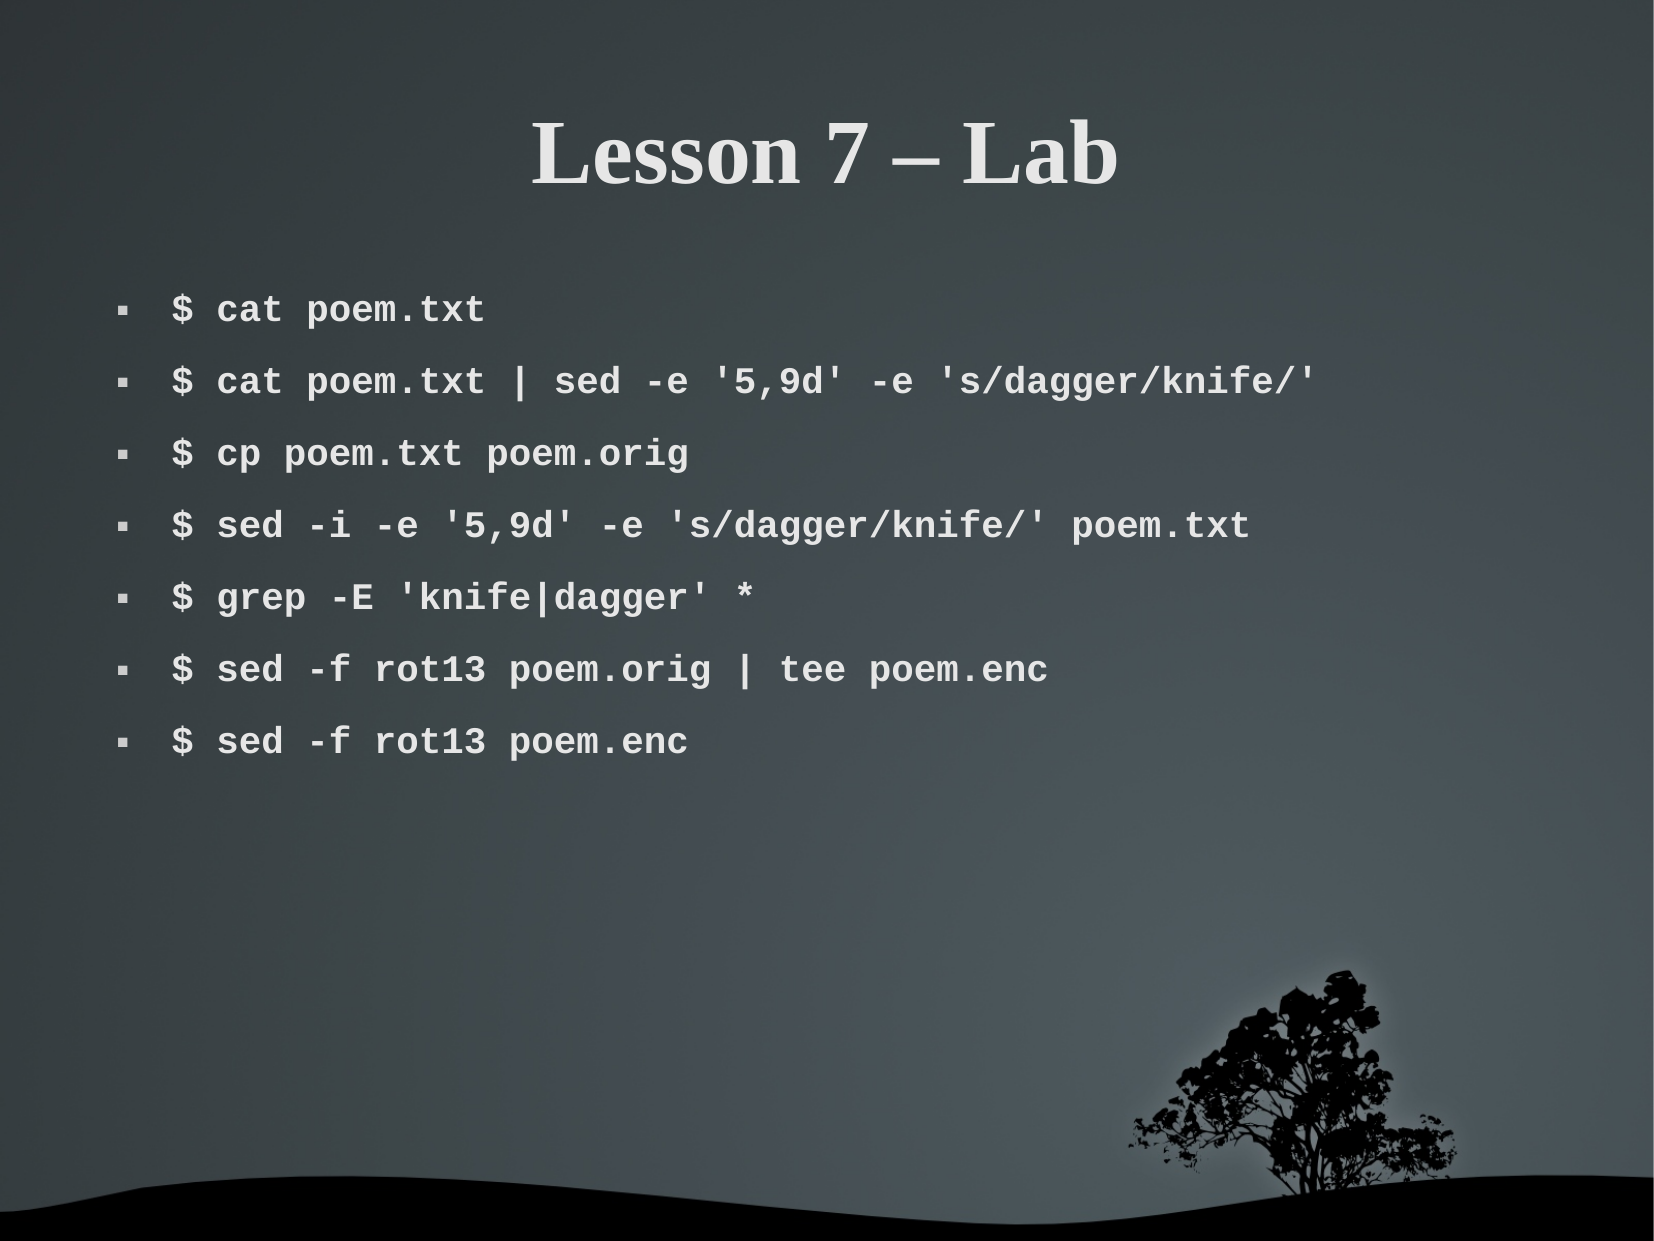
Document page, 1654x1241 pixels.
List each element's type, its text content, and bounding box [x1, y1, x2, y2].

title Lesson 7 – Lab [82, 49, 1571, 257]
picture [0, 0, 1654, 1241]
list $ cat poem.txt $ cat poem.txt | sed -e '5,9d' -e 's/dagger/knife/' $ cp poem.txt poem.orig $ sed -i -e '5,9d' -e 's/dagger/knife/' poem.txt $ grep -E 'knife|dagger' * $ sed -f rot13 poem.orig | tee poem.enc $ sed -f rot13 poem.enc [82, 290, 1571, 1109]
